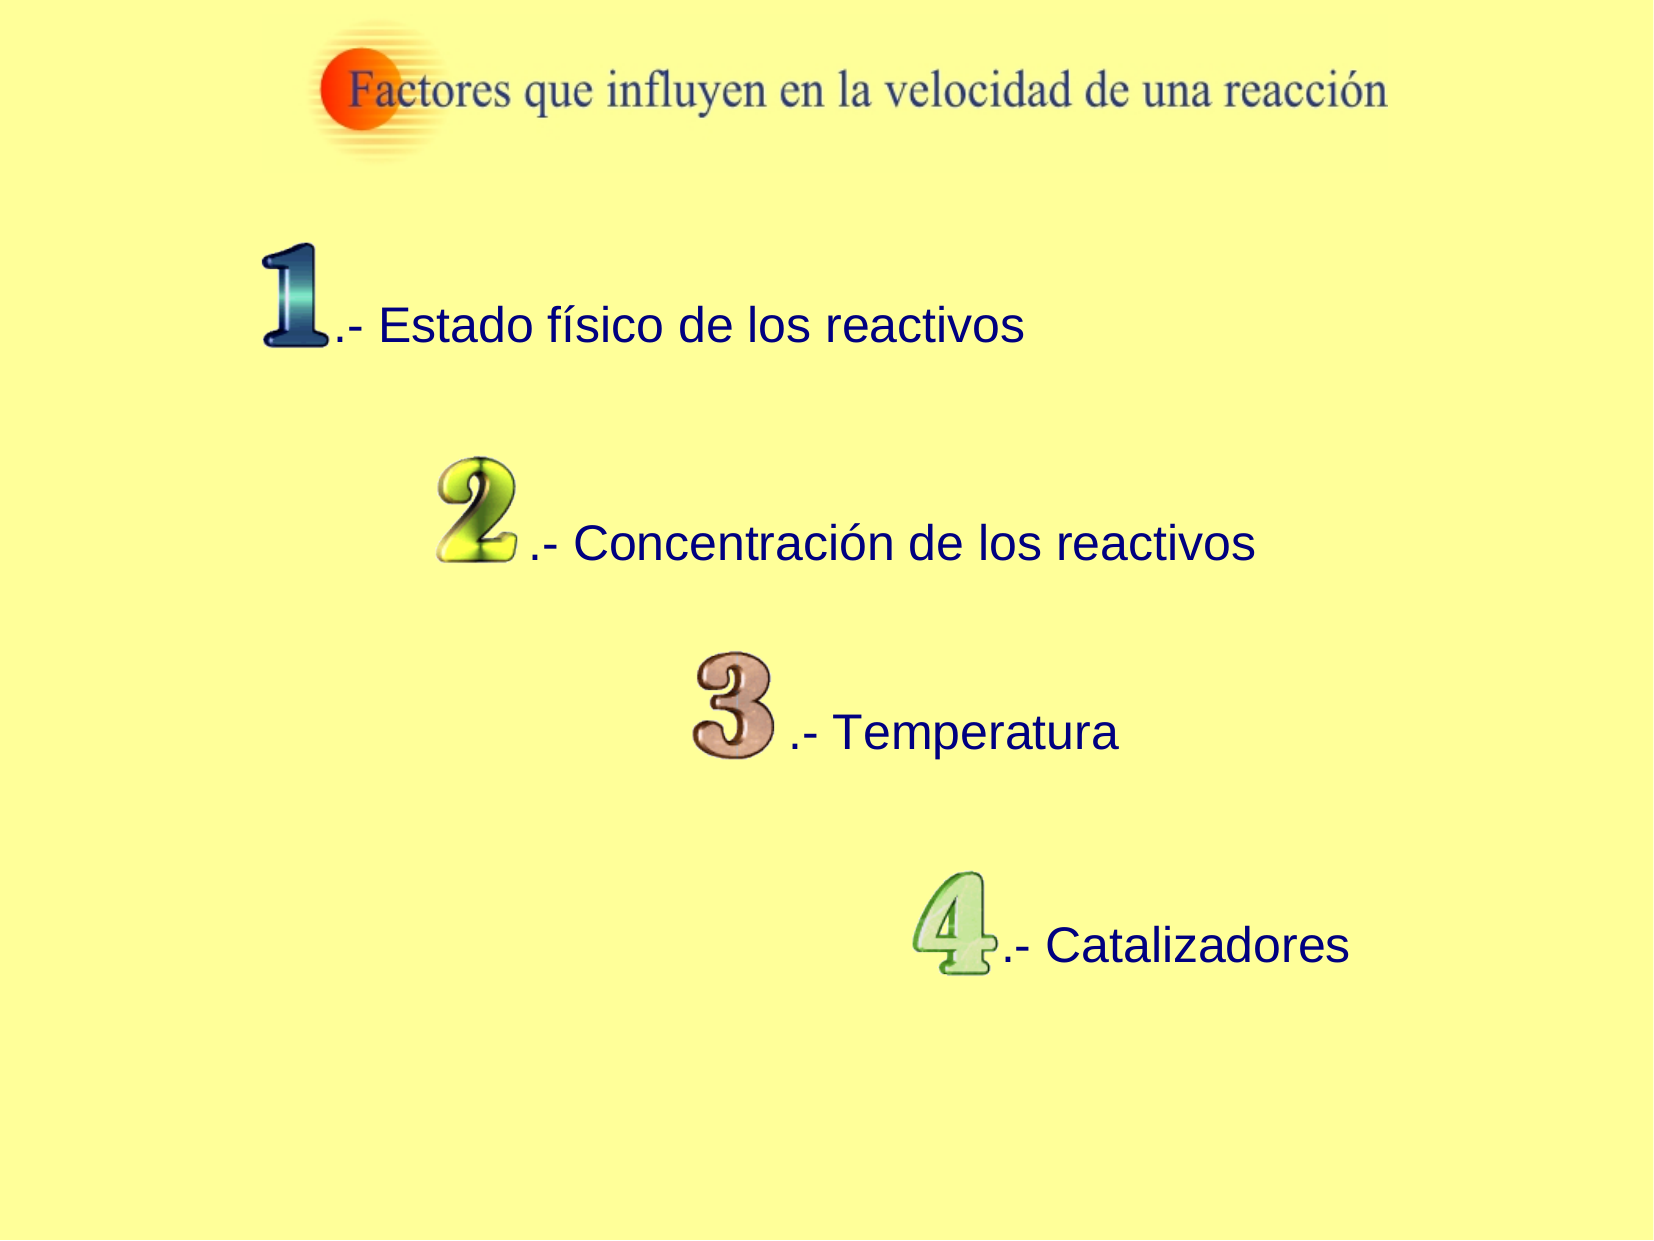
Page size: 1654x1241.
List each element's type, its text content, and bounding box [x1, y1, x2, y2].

picture [889, 855, 1010, 981]
picture [672, 637, 792, 763]
text_box .- Catalizadores [986, 909, 1577, 981]
picture [409, 442, 532, 568]
text_box .- Temperatura [773, 696, 1365, 768]
text_box .- Concentración de los reactivos [513, 508, 1341, 579]
picture [232, 227, 349, 353]
picture [262, 14, 1388, 173]
text_box .- Estado físico de los reactivos [318, 289, 1123, 360]
